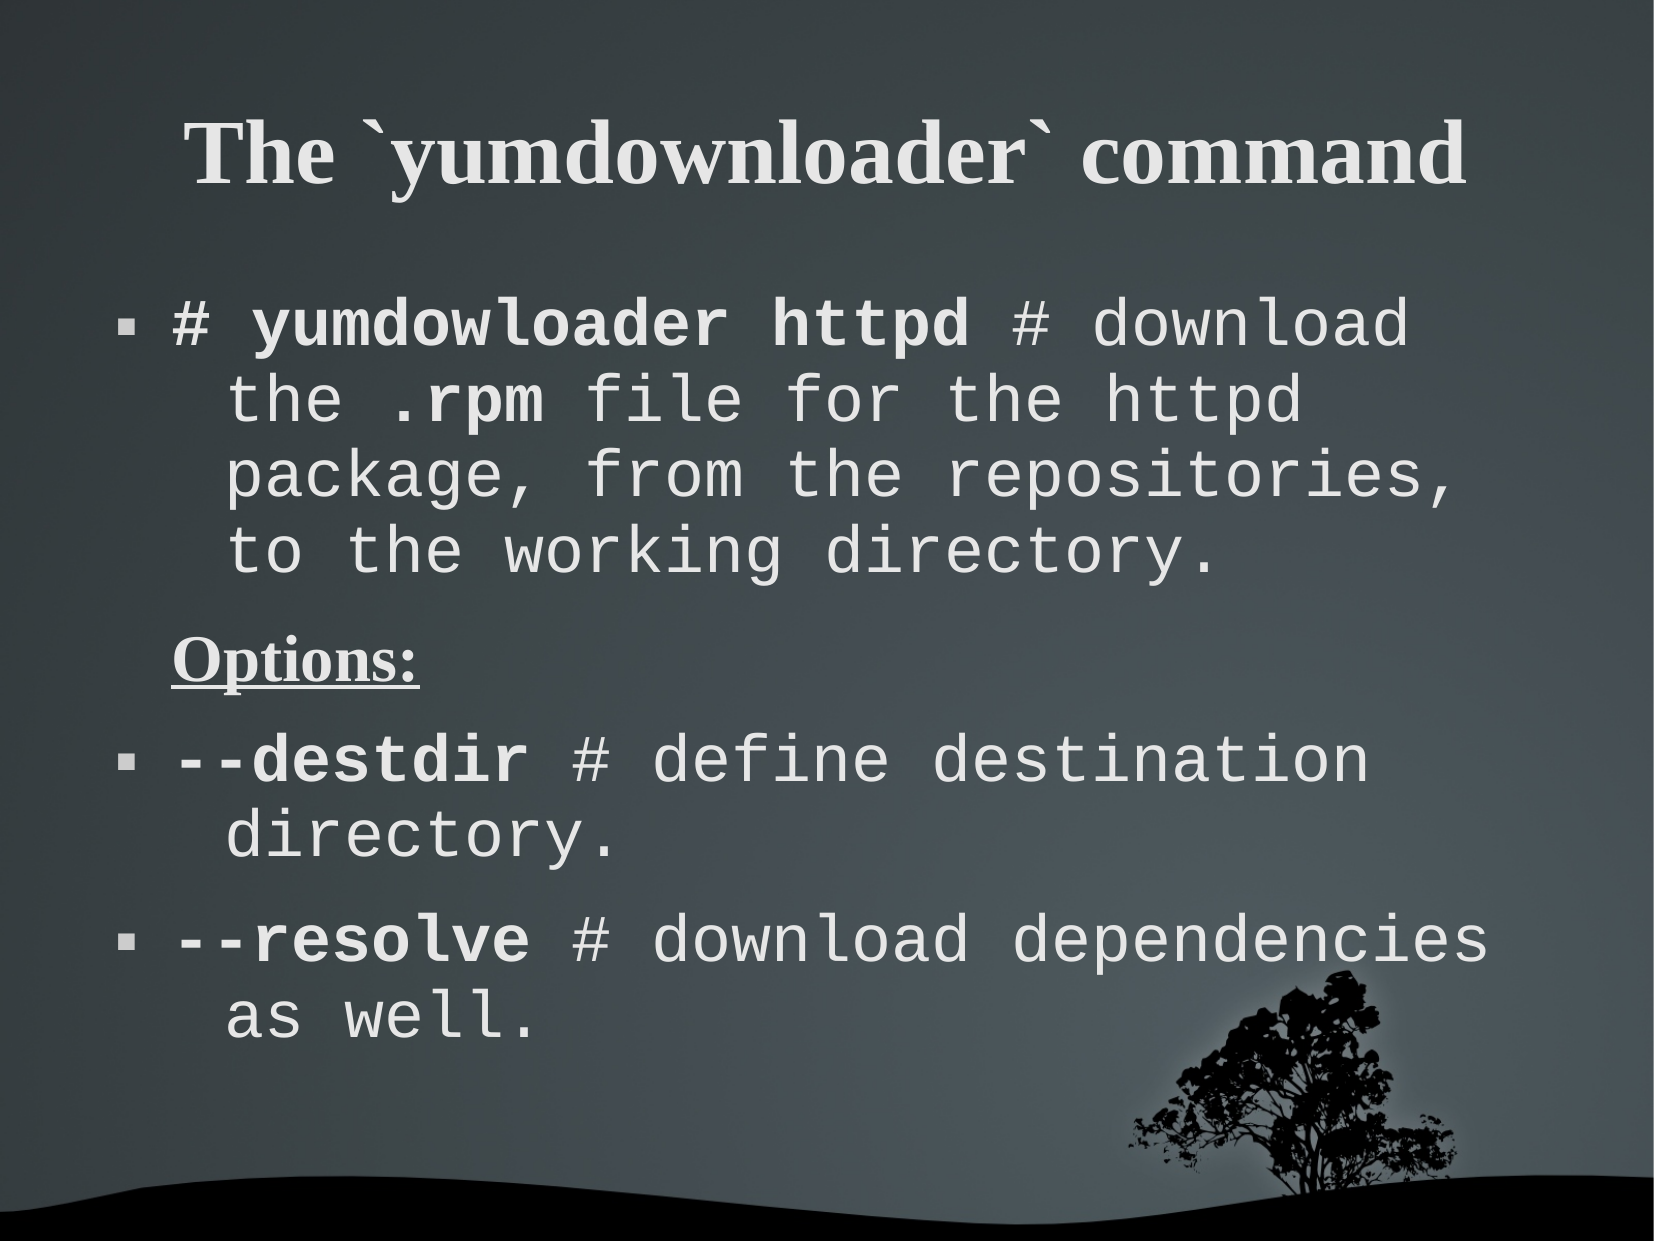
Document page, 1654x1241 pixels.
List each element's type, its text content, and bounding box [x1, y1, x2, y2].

list # yumdowloader httpd # download the .rpm file for the httpd package, from the repositories, to the working directory. Options: --destdir # define destination directory. --resolve # download dependencies as well. [82, 290, 1571, 1109]
picture [0, 0, 1654, 1241]
title The `yumdownloader` command [82, 49, 1571, 257]
